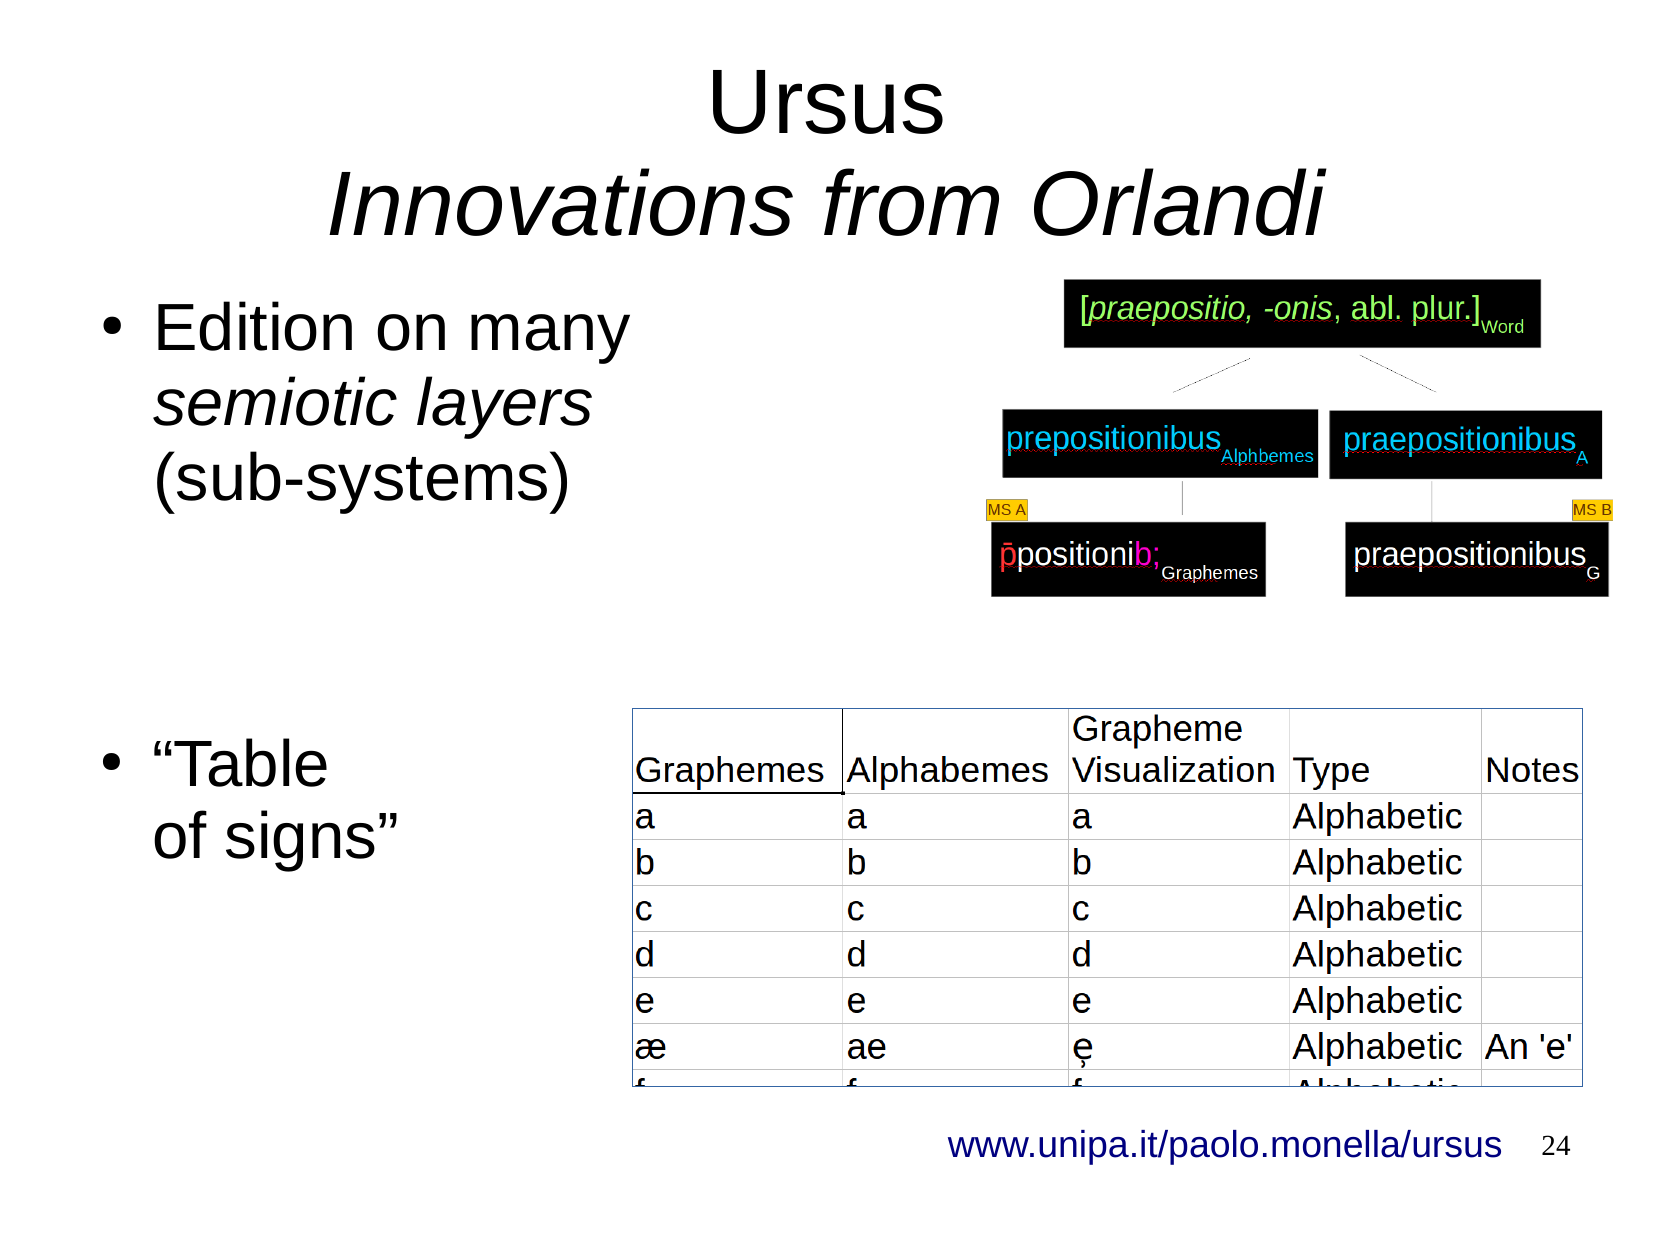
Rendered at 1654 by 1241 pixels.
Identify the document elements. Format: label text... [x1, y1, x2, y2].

list “Table of signs” [82, 727, 632, 875]
text_box www.unipa.it/paolo.monella/ursus [933, 1116, 1548, 1216]
picture [632, 708, 1583, 1087]
list Edition on many semiotic layers (sub-systems) [82, 290, 863, 638]
title Ursus Innovations from Orlandi [82, 49, 1571, 257]
picture [986, 279, 1613, 597]
